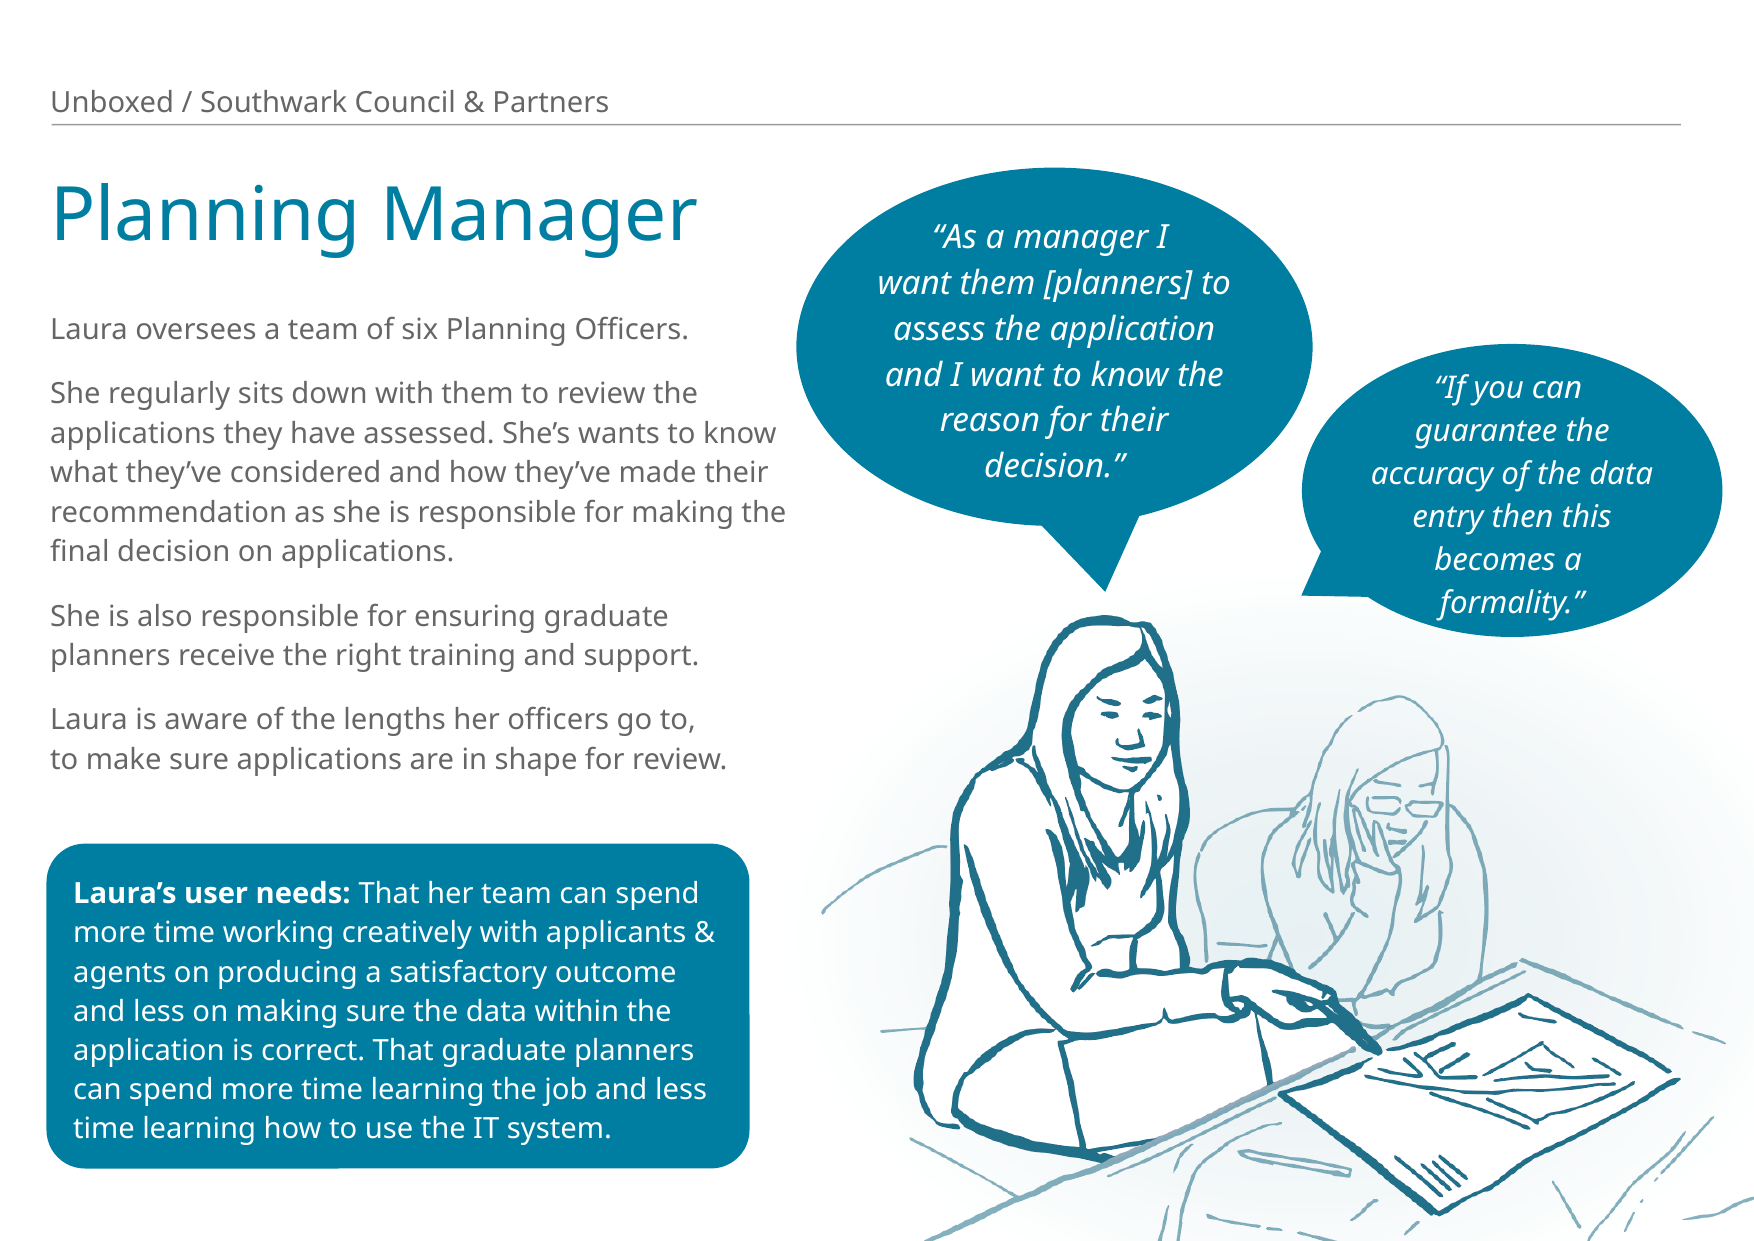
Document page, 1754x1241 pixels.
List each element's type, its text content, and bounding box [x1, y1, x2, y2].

text_box “As a manager I want them [planners] to assess the application and I want to know the reason for their decision.” [796, 167, 1313, 592]
text_box Planning Manager Laura oversees a team of six Planning Officers. She regularly sits down with them to review the applications they have assessed. She’s wants to know what they’ve considered and how they’ve made their recommendation as she is responsible for making the final decision on applications. She is also responsible for ensuring graduate planners receive the right training and support. Laura is aware of the lengths her officers go to, to make sure applications are in shape for review. [32, 148, 812, 820]
picture [784, 536, 1754, 1241]
text_box Unboxed / Southwark Council & Partners [33, 65, 775, 128]
text_box Laura’s user needs: That her team can spend more time working creatively with applicants & agents on producing a satisfactory outcome and less on making sure the data within the application is correct. That graduate planners can spend more time learning the job and less time learning how to use the IT system. [47, 844, 749, 1168]
text_box “If you can guarantee the accuracy of the data entry then this becomes a formality.” [1301, 343, 1723, 637]
